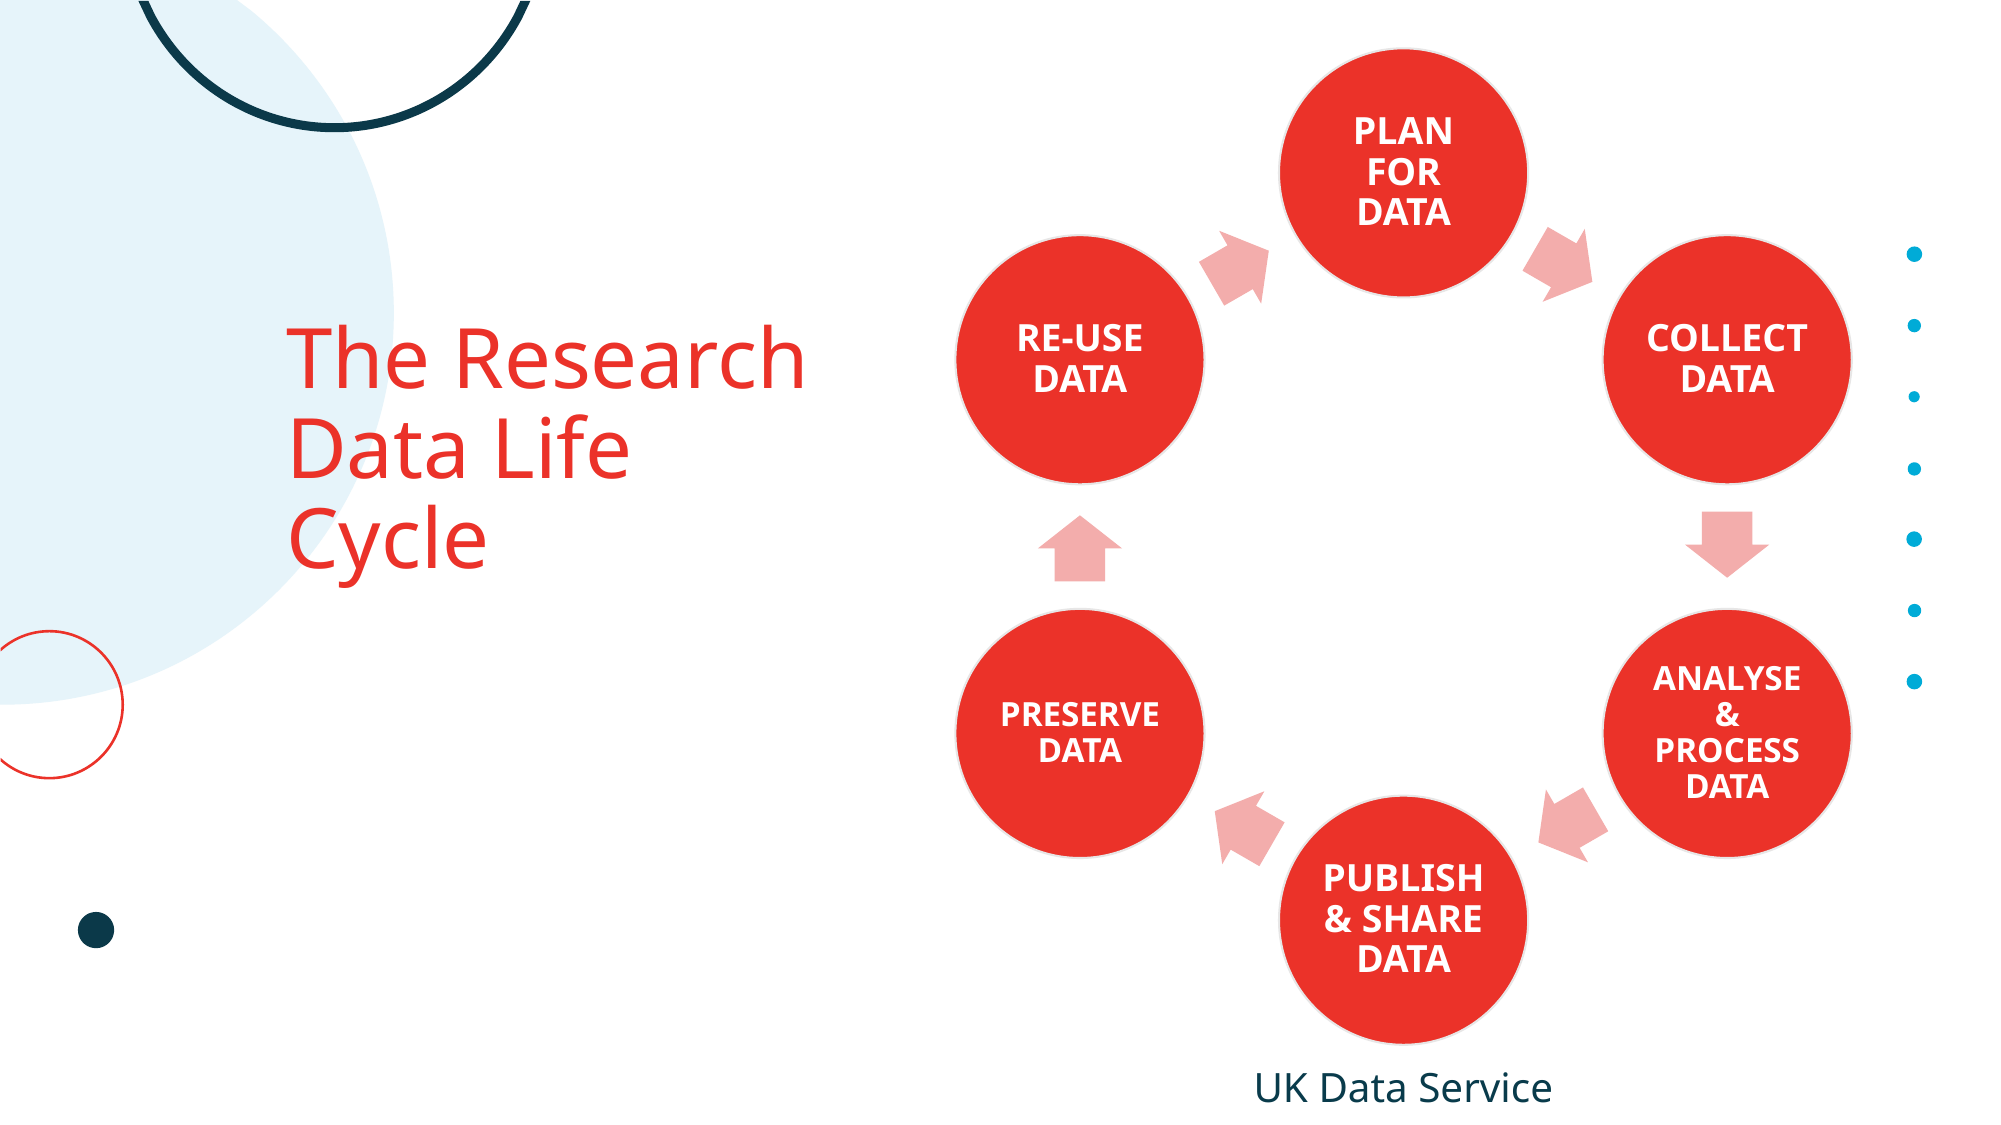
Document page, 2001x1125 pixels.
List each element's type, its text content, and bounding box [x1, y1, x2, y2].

text_box [1037, 515, 1123, 582]
text_box PRESERVE DATA [955, 608, 1205, 859]
text_box [1522, 226, 1593, 302]
text_box [1198, 230, 1269, 306]
list UK Data Service [1197, 1055, 1610, 1121]
text_box [1538, 787, 1609, 863]
text_box PUBLISH & SHARE DATA [1279, 795, 1529, 1045]
text_box PLAN FOR DATA [1279, 48, 1529, 298]
text_box [1685, 511, 1770, 578]
text_box [1214, 791, 1285, 867]
title The Research Data Life Cycle [270, 181, 836, 723]
text_box COLLECT DATA [1602, 235, 1852, 485]
text_box ANALYSE & PROCESS DATA [1602, 608, 1852, 859]
text_box RE-USE DATA [955, 235, 1205, 485]
